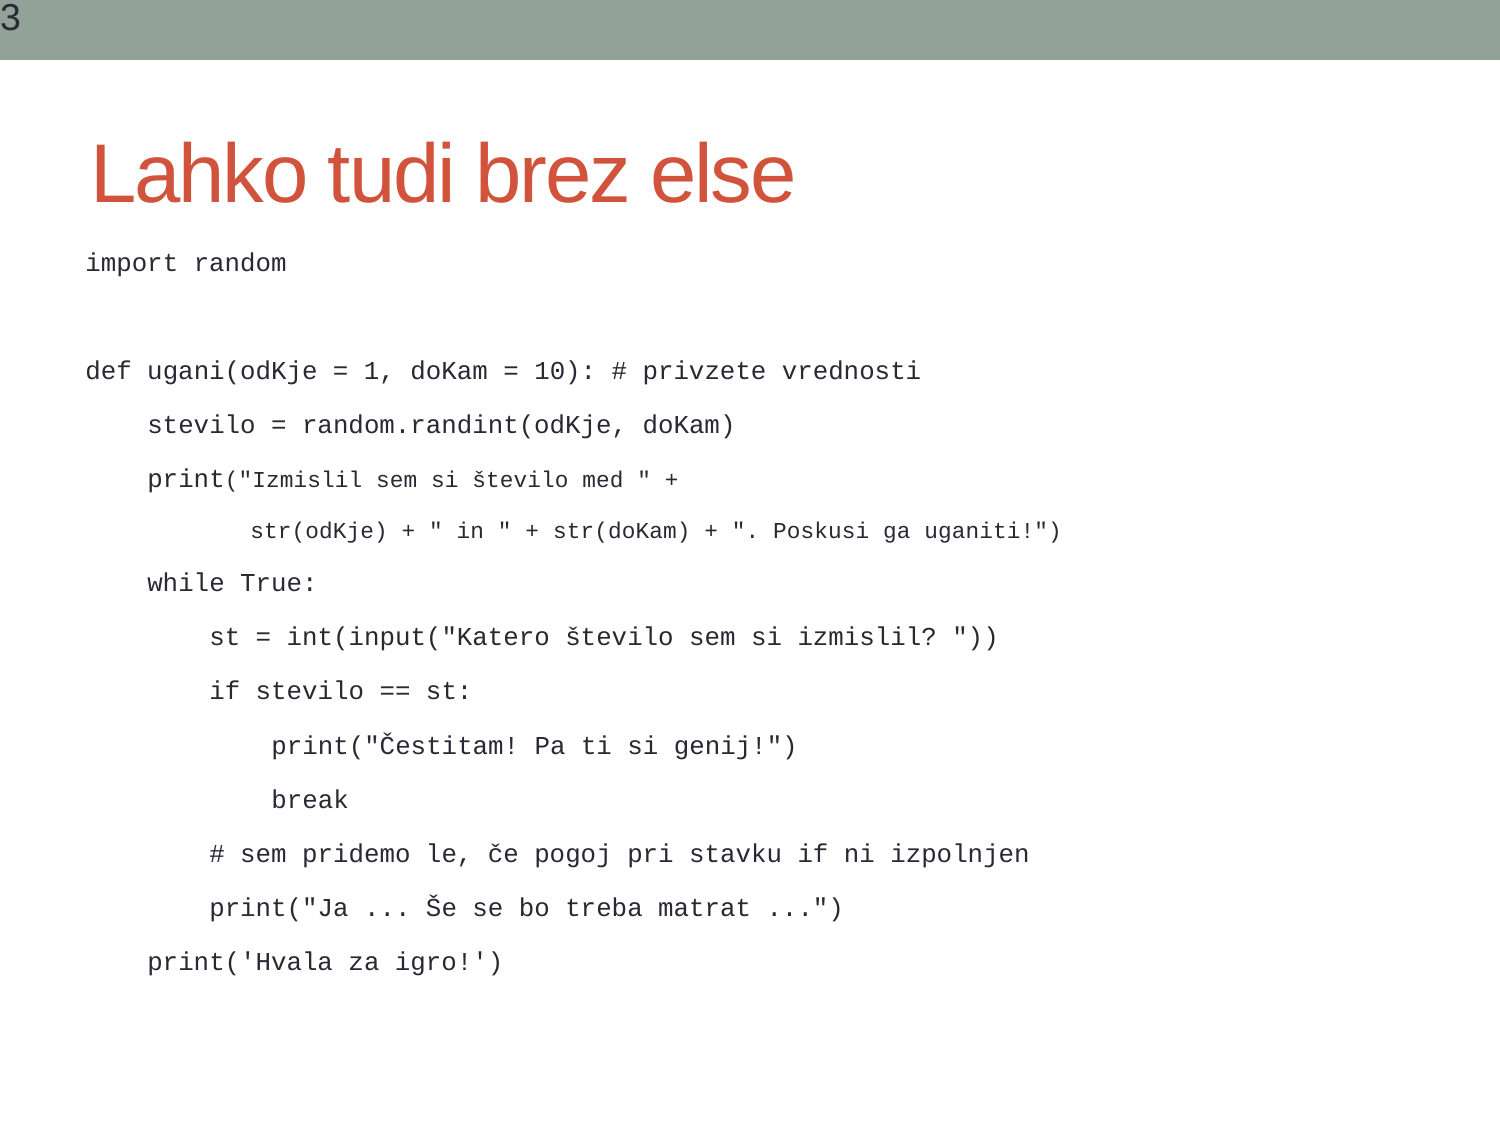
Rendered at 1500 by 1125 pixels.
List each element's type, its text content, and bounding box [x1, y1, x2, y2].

list import random def ugani(odKje = 1, doKam = 10): # privzete vrednosti stevilo = random.randint(odKje, doKam) print("Izmislil sem si število med " + str(odKje) + " in " + str(doKam) + ". Poskusi ga uganiti!") while True: st = int(input("Katero število sem si izmislil? ")) if stevilo == st: print("Čestitam! Pa ti si genij!") break # sem pridemo le, če pogoj pri stavku if ni izpolnjen print("Ja ... Še se bo treba matrat ...") print('Hvala za igro!') [70, 237, 1465, 988]
title Lahko tudi brez else [75, 87, 1425, 237]
